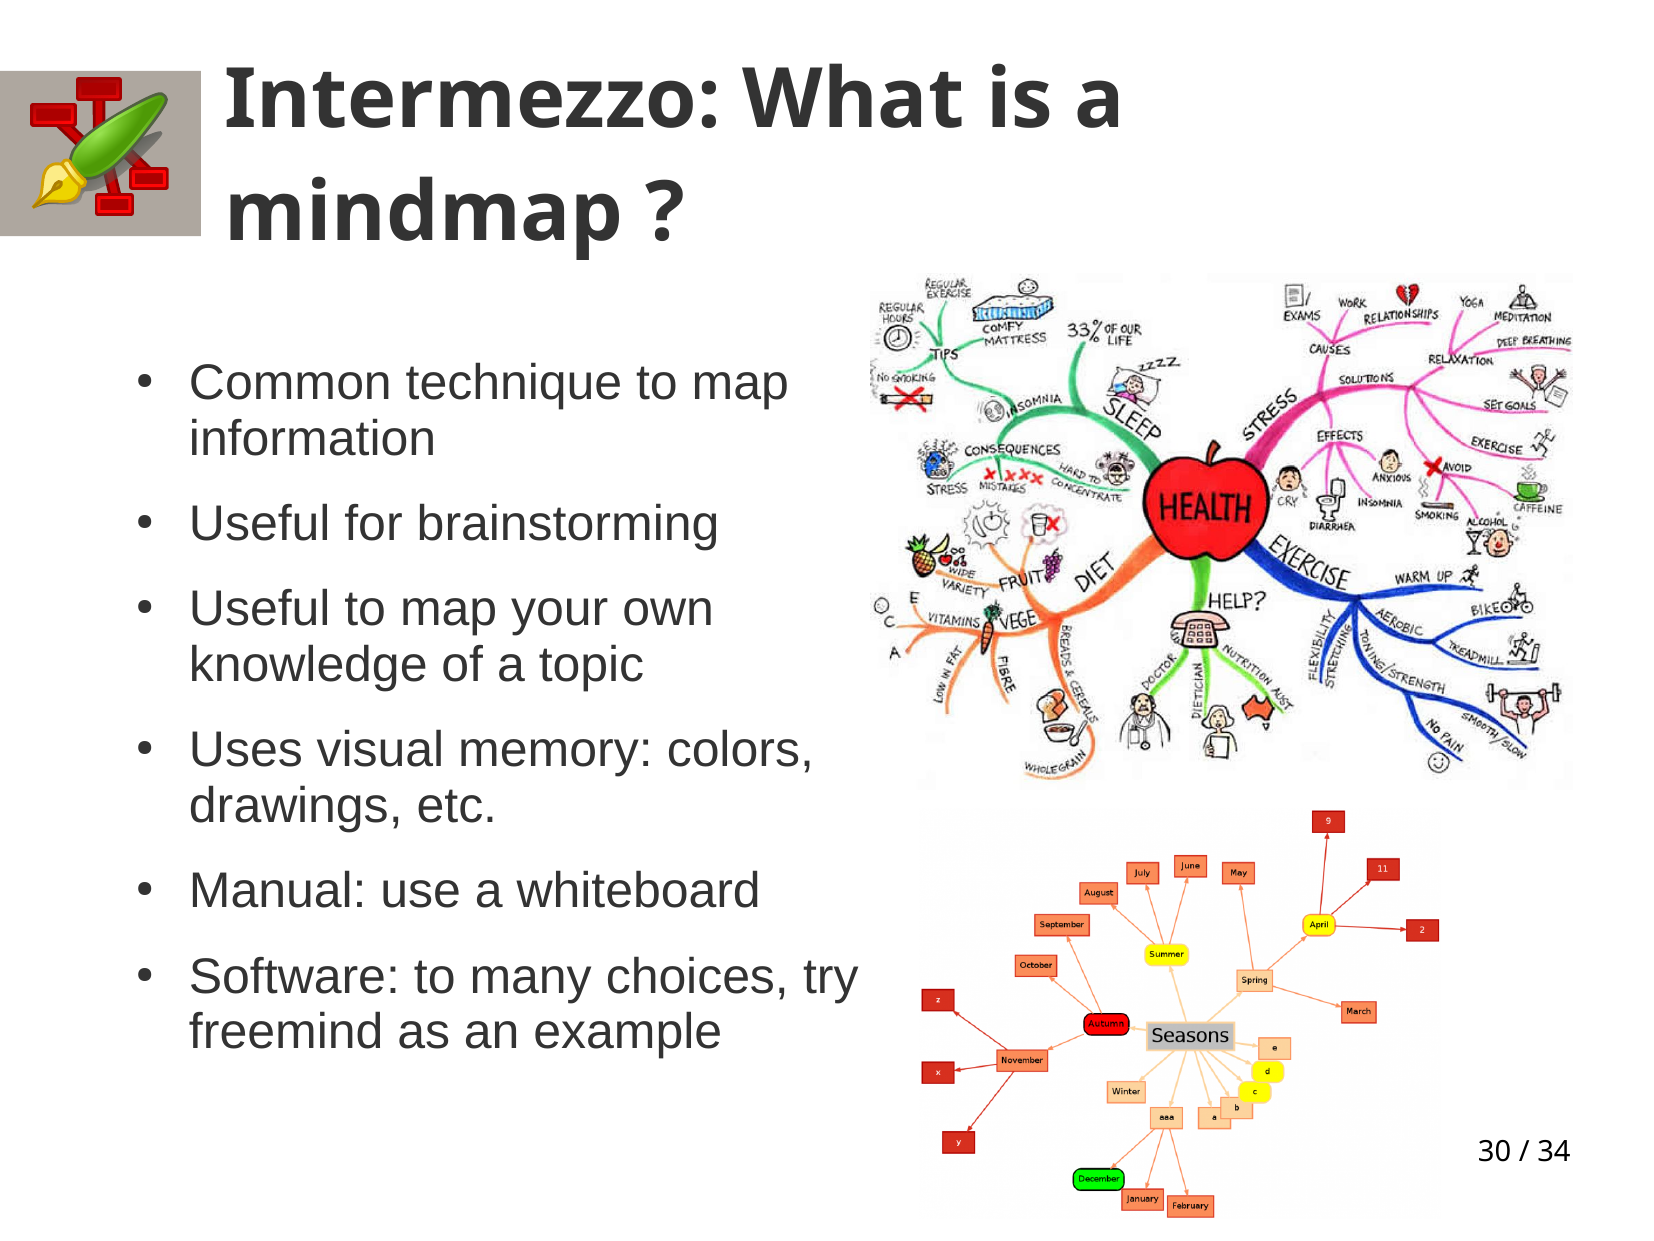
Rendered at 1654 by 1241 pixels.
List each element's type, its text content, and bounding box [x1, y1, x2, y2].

list Common technique to map information Useful for brainstorming Useful to map your own knowledge of a topic Uses visual memory: colors, drawings, etc. Manual: use a whiteboard Software: to many choices, try freemind as an example [118, 354, 886, 1074]
picture [870, 179, 1573, 1219]
title Intermezzo: What is a mindmap ? [224, 47, 1571, 257]
